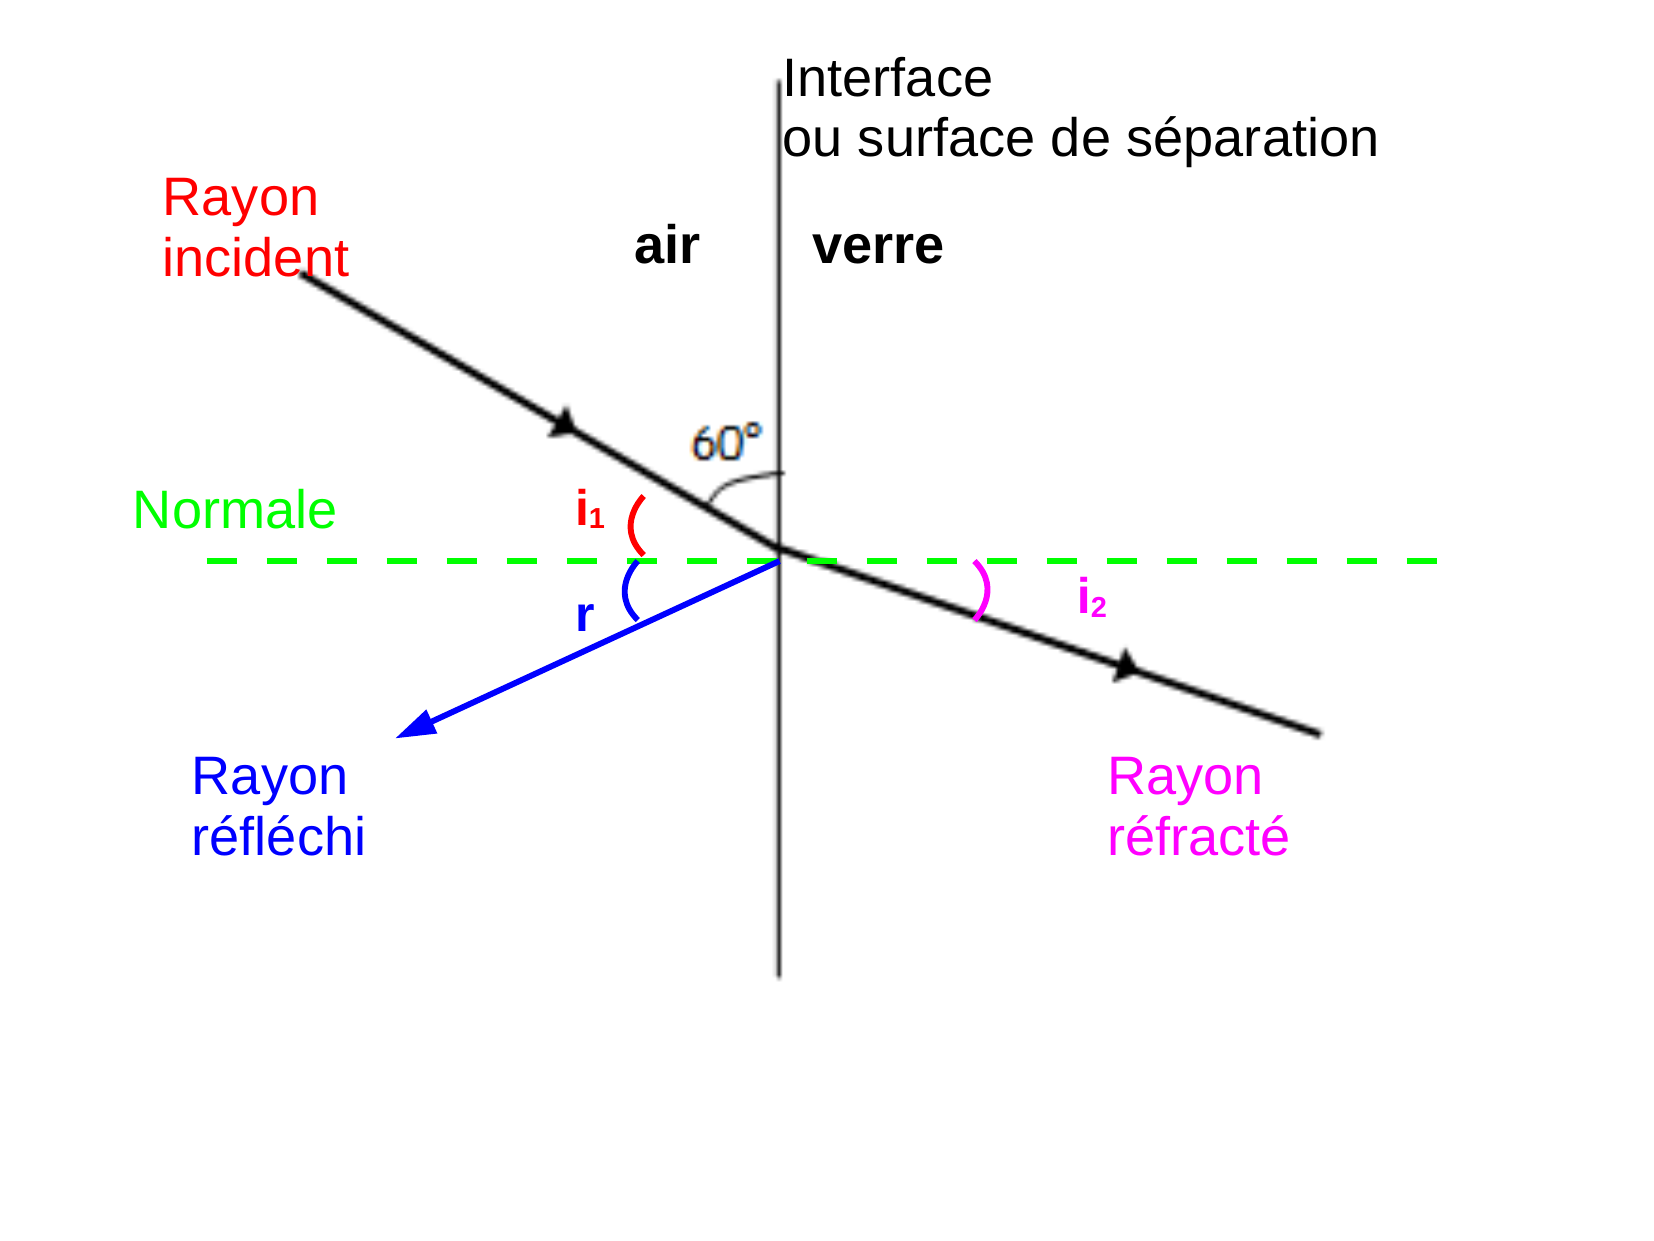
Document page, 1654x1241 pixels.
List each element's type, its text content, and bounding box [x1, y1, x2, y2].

text_box verre [797, 206, 1123, 284]
text_box Rayon incident [147, 159, 473, 296]
text_box Interface ou surface de séparation [767, 39, 1477, 176]
text_box r [560, 578, 610, 668]
text_box i1 [560, 472, 621, 562]
text_box i2 [1062, 561, 1123, 650]
text_box Rayon réfléchi [177, 738, 502, 875]
text_box Normale [118, 472, 443, 548]
picture [236, 58, 1359, 993]
text_box air [620, 206, 739, 284]
text_box Rayon réfracté [1092, 738, 1418, 875]
